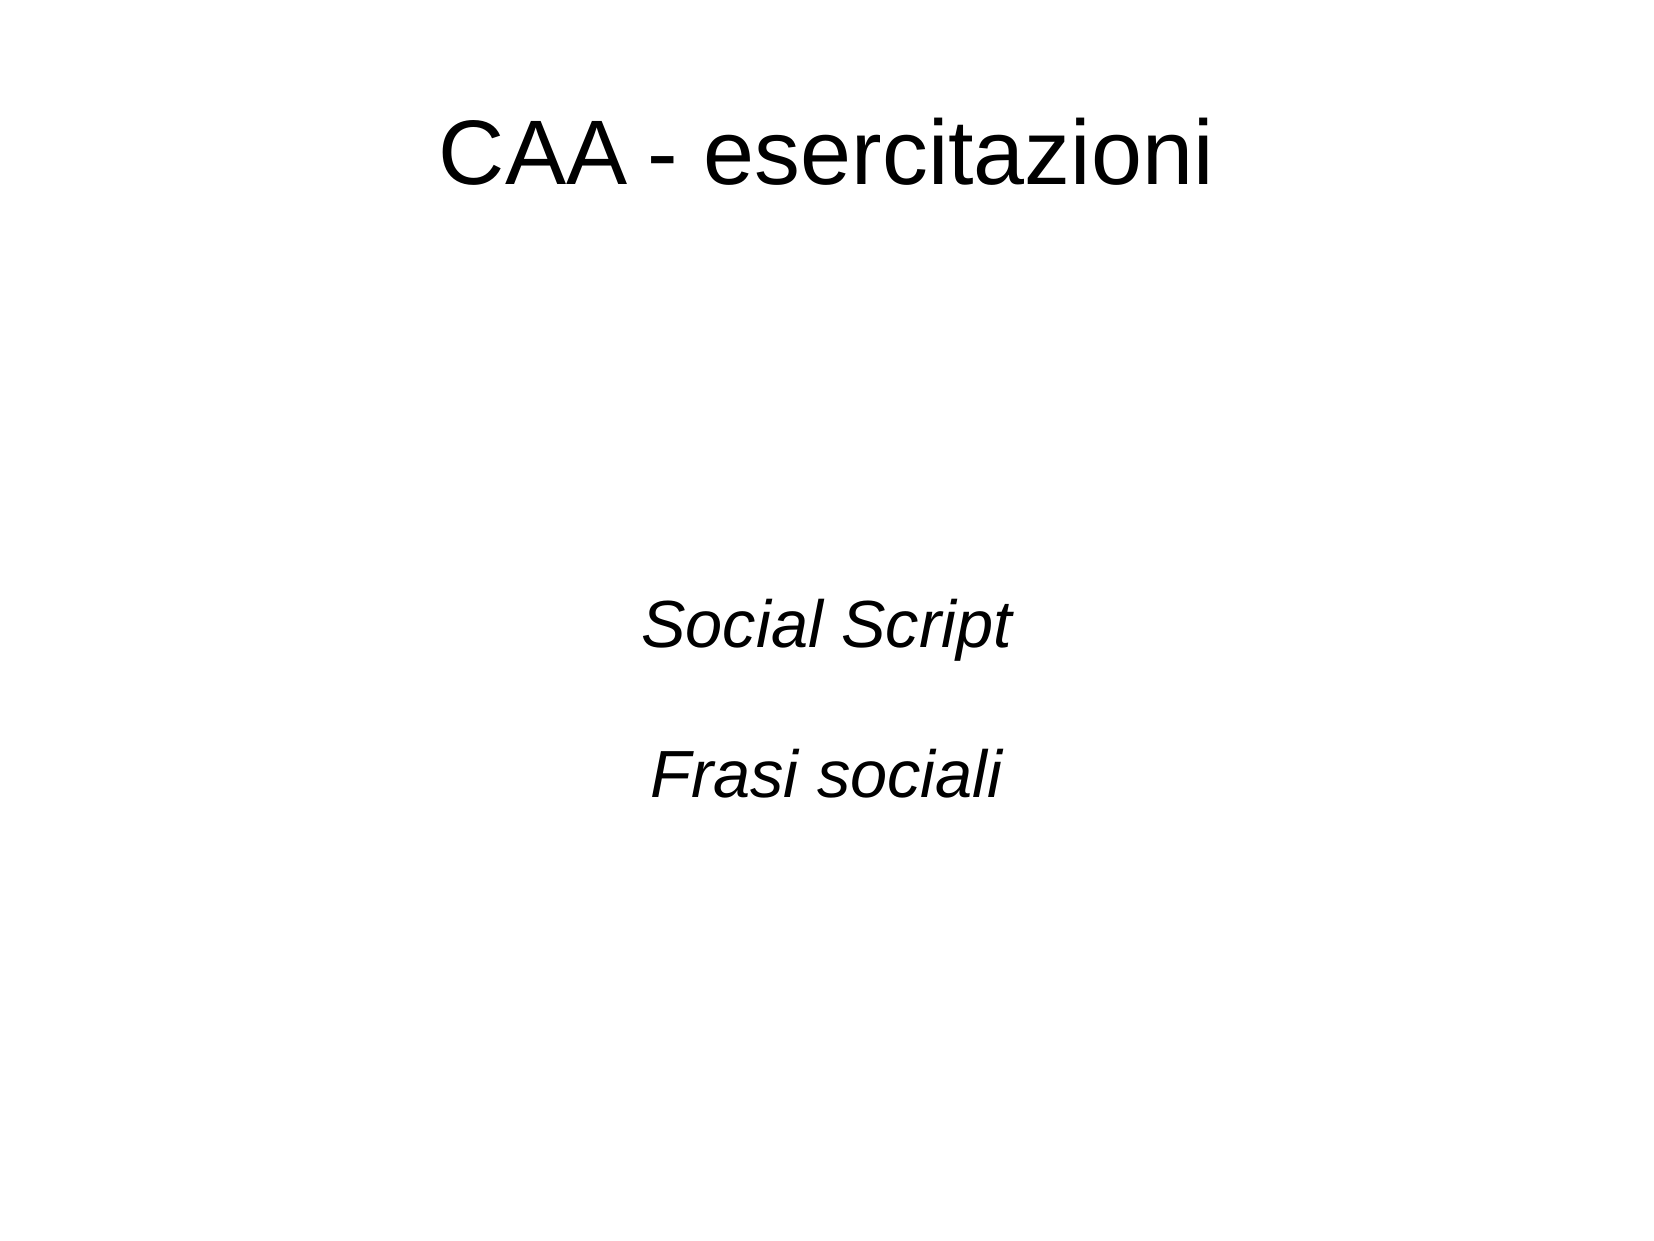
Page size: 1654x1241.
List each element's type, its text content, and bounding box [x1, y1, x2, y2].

title CAA - esercitazioni [82, 56, 1571, 250]
subtitle Social Script Frasi sociali [82, 297, 1571, 1102]
